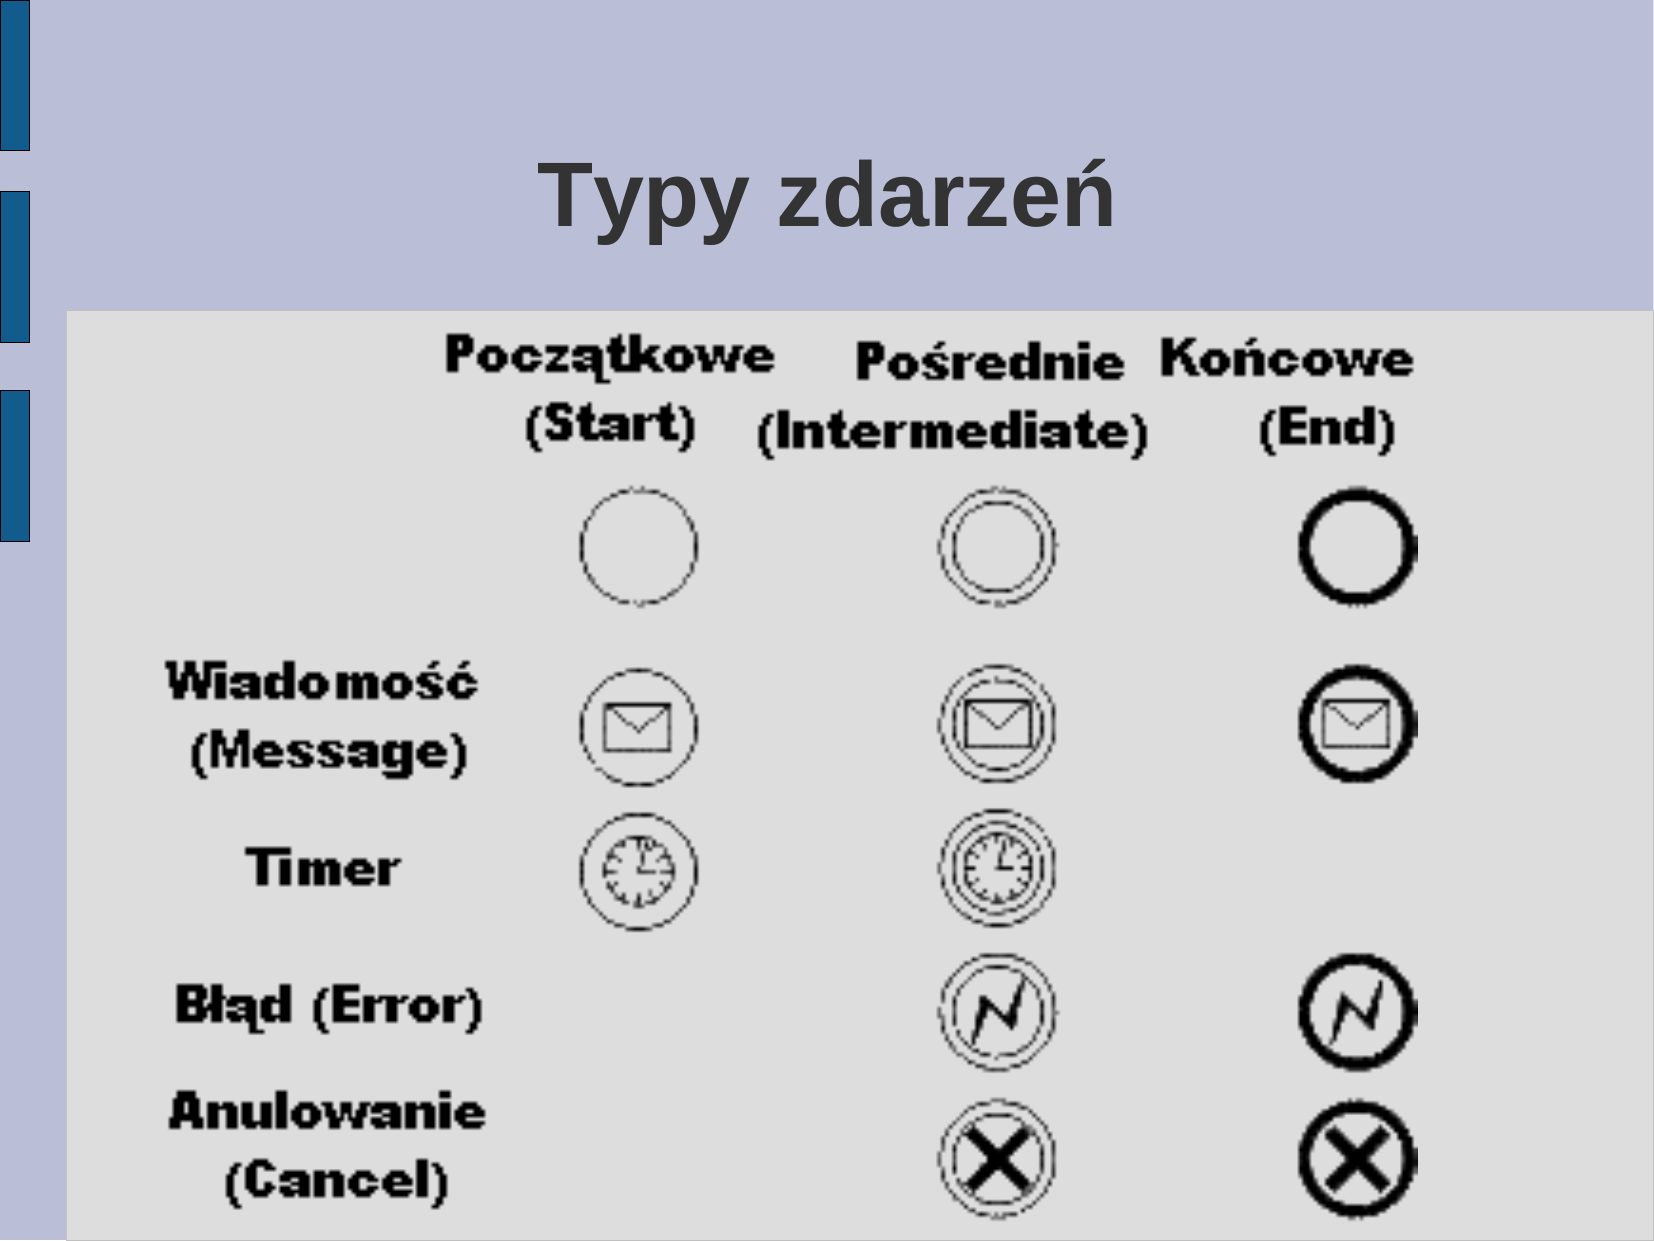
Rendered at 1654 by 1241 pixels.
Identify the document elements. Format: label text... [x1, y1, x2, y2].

picture [163, 324, 1418, 1229]
title Typy zdarzeń [121, 91, 1534, 299]
